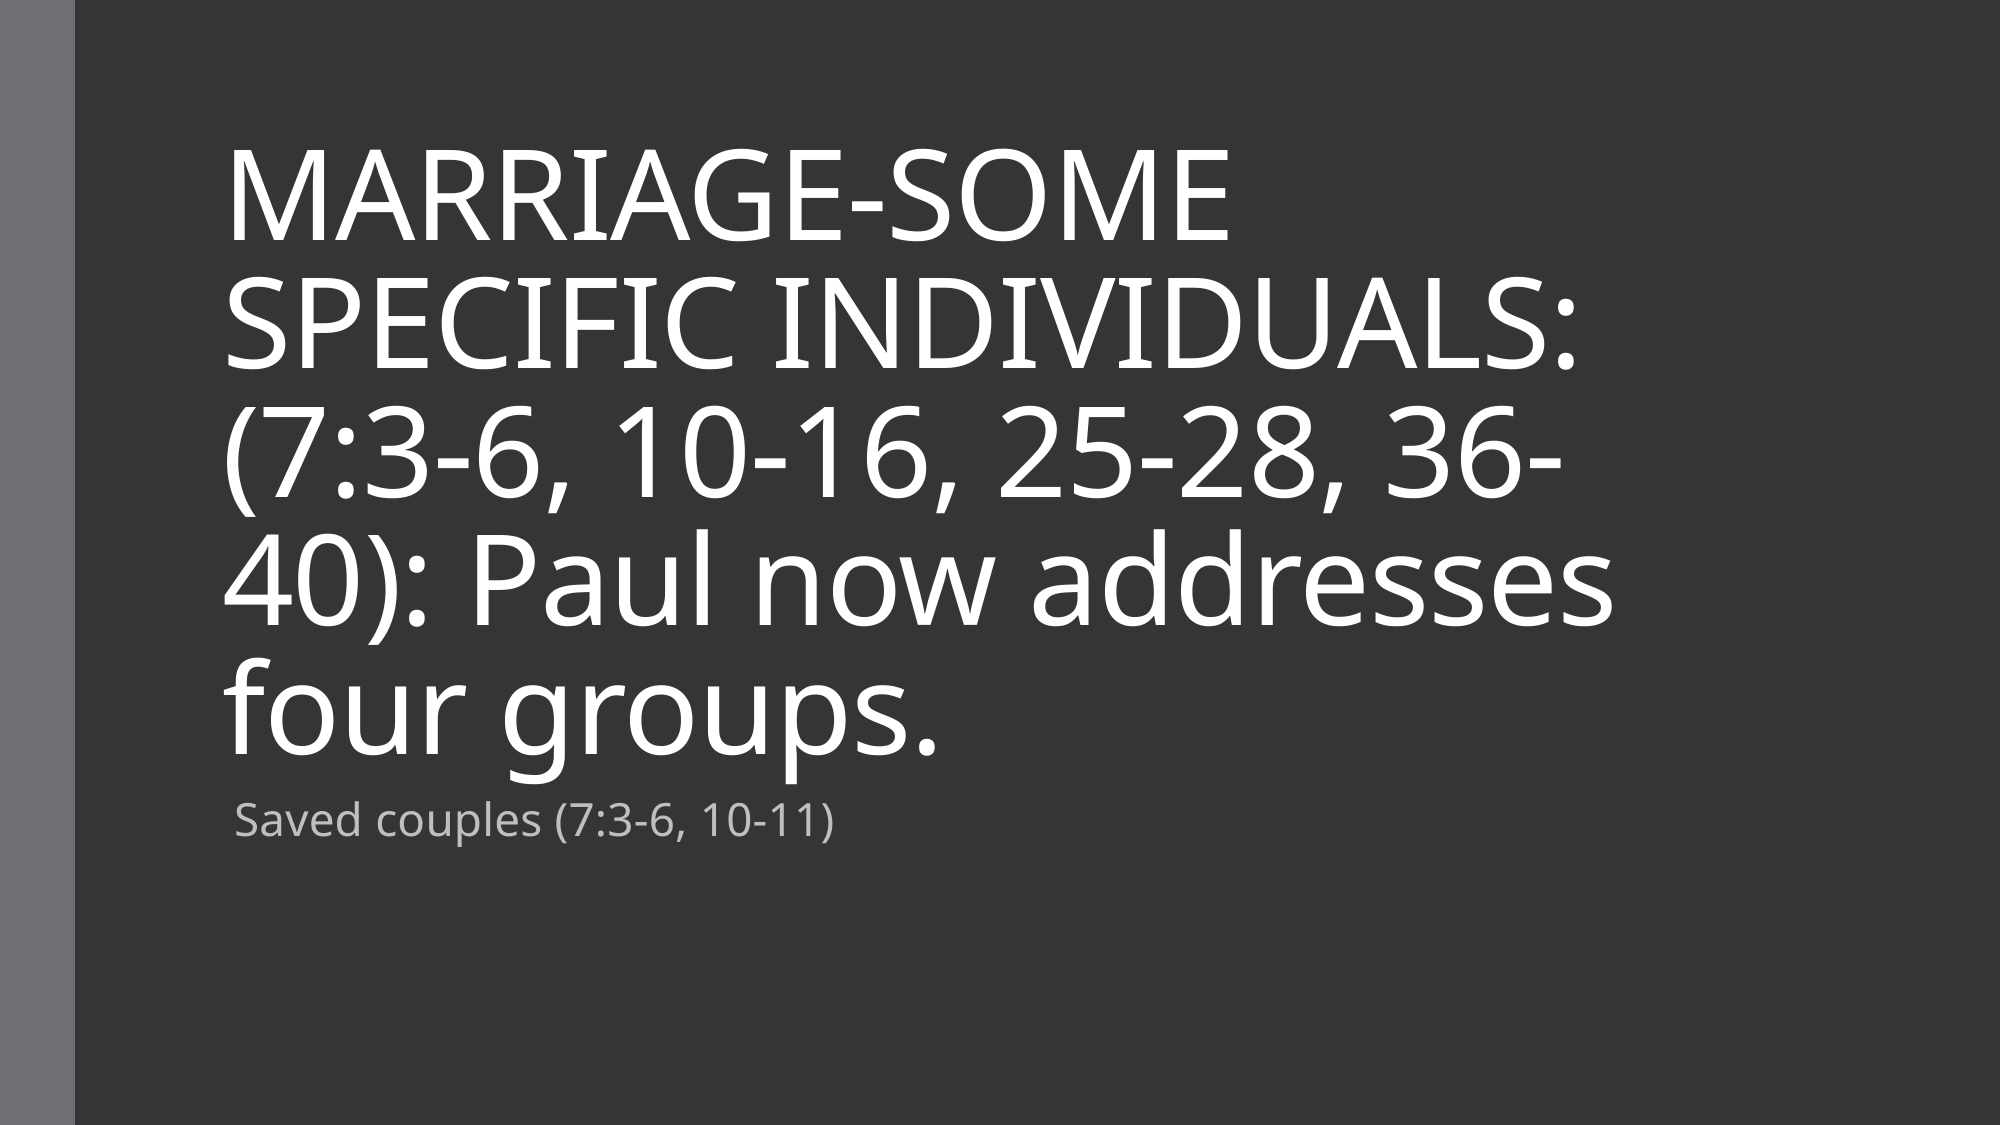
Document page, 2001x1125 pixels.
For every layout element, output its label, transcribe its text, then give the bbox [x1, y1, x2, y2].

subtitle Saved couples (7:3-6, 10-11) [206, 787, 1752, 1066]
title MARRIAGE-SOME SPECIFIC INDIVIDUALS: (7:3-6, 10-16, 25-28, 36-40): Paul now addresses four groups. [206, 124, 1752, 787]
